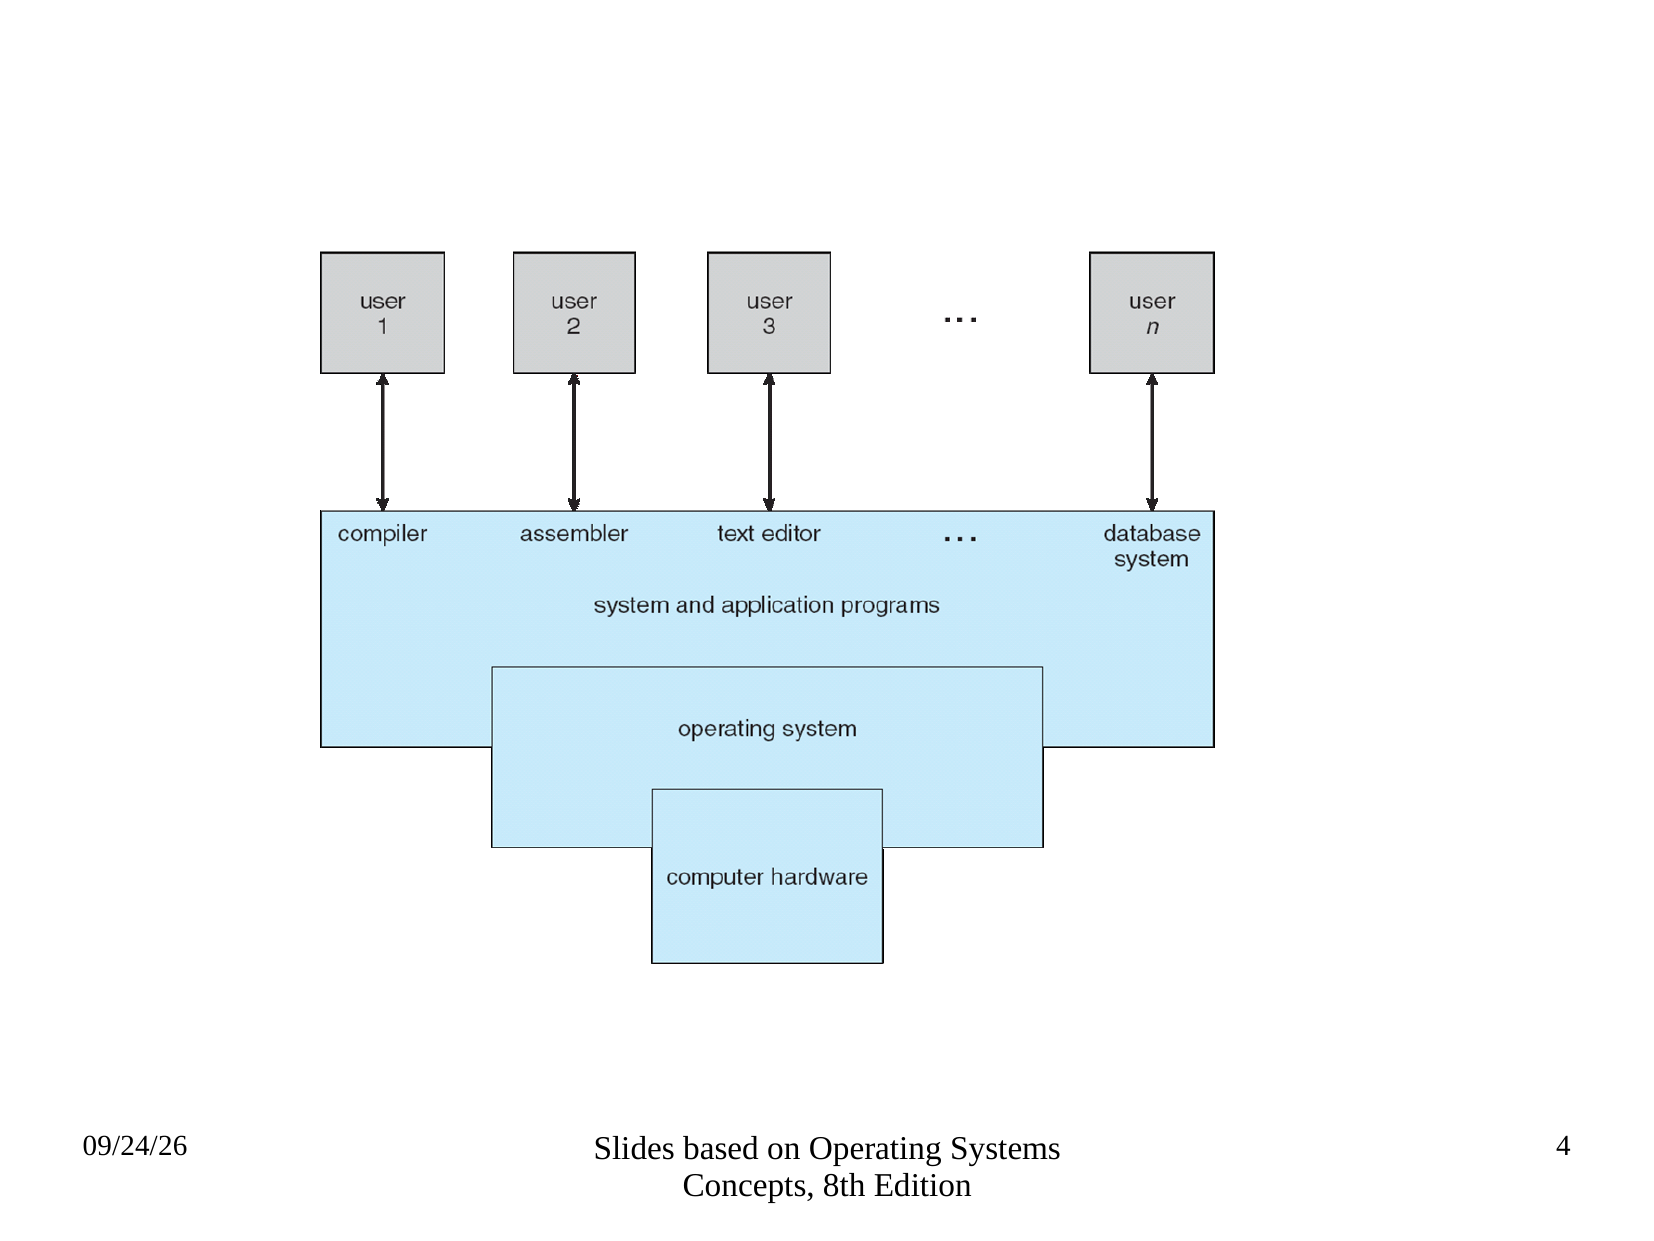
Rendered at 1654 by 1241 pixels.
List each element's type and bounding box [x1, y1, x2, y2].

picture [320, 251, 1215, 964]
